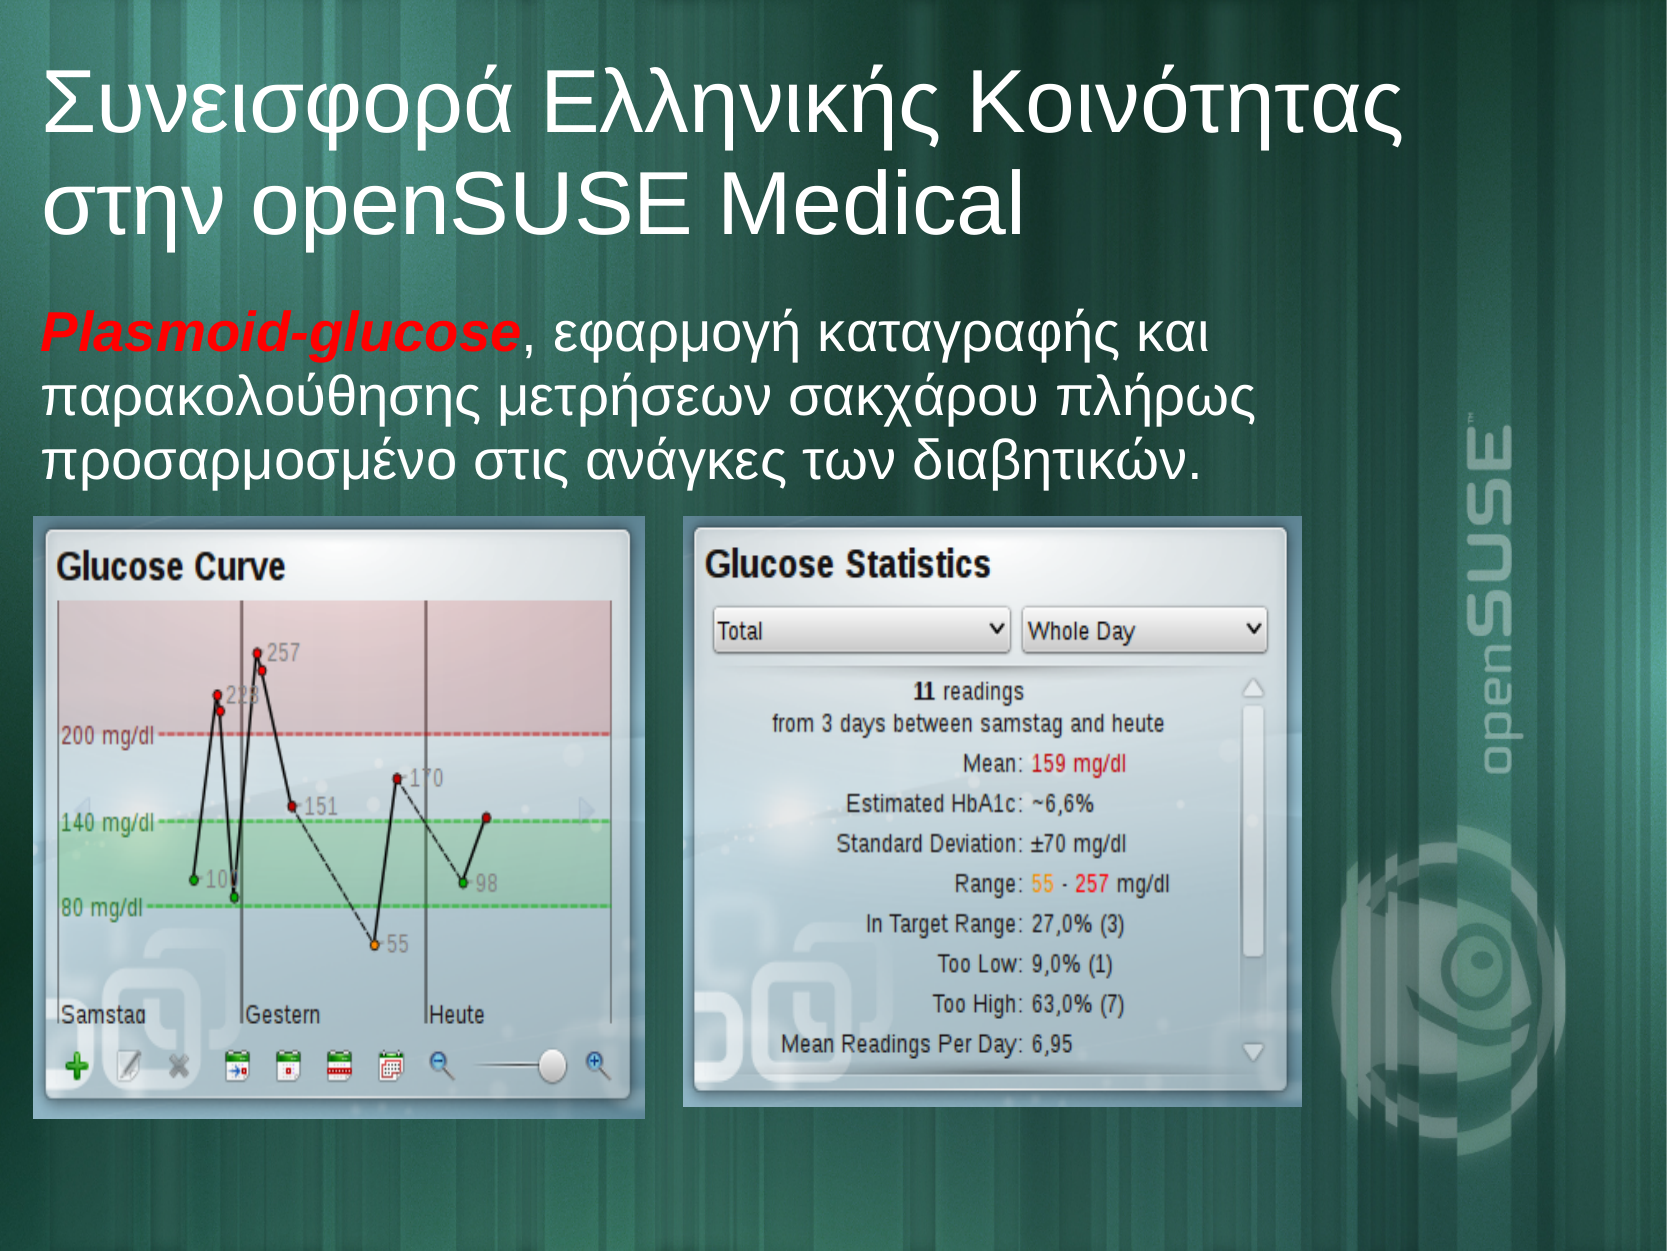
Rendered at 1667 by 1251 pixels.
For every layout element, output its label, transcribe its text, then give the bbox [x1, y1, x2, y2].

picture [0, 0, 1667, 1251]
list Plasmoid-glucose, εφαρμογή καταγραφής και παρακολούθησης μετρήσεων σακχάρου πλήρως προσαρμοσμένο στις ανάγκες των διαβητικών. [40, 300, 1627, 1201]
title Συνεισφορά Ελληνικής Κοινότητας στην openSUSE Medical [41, 50, 1628, 257]
